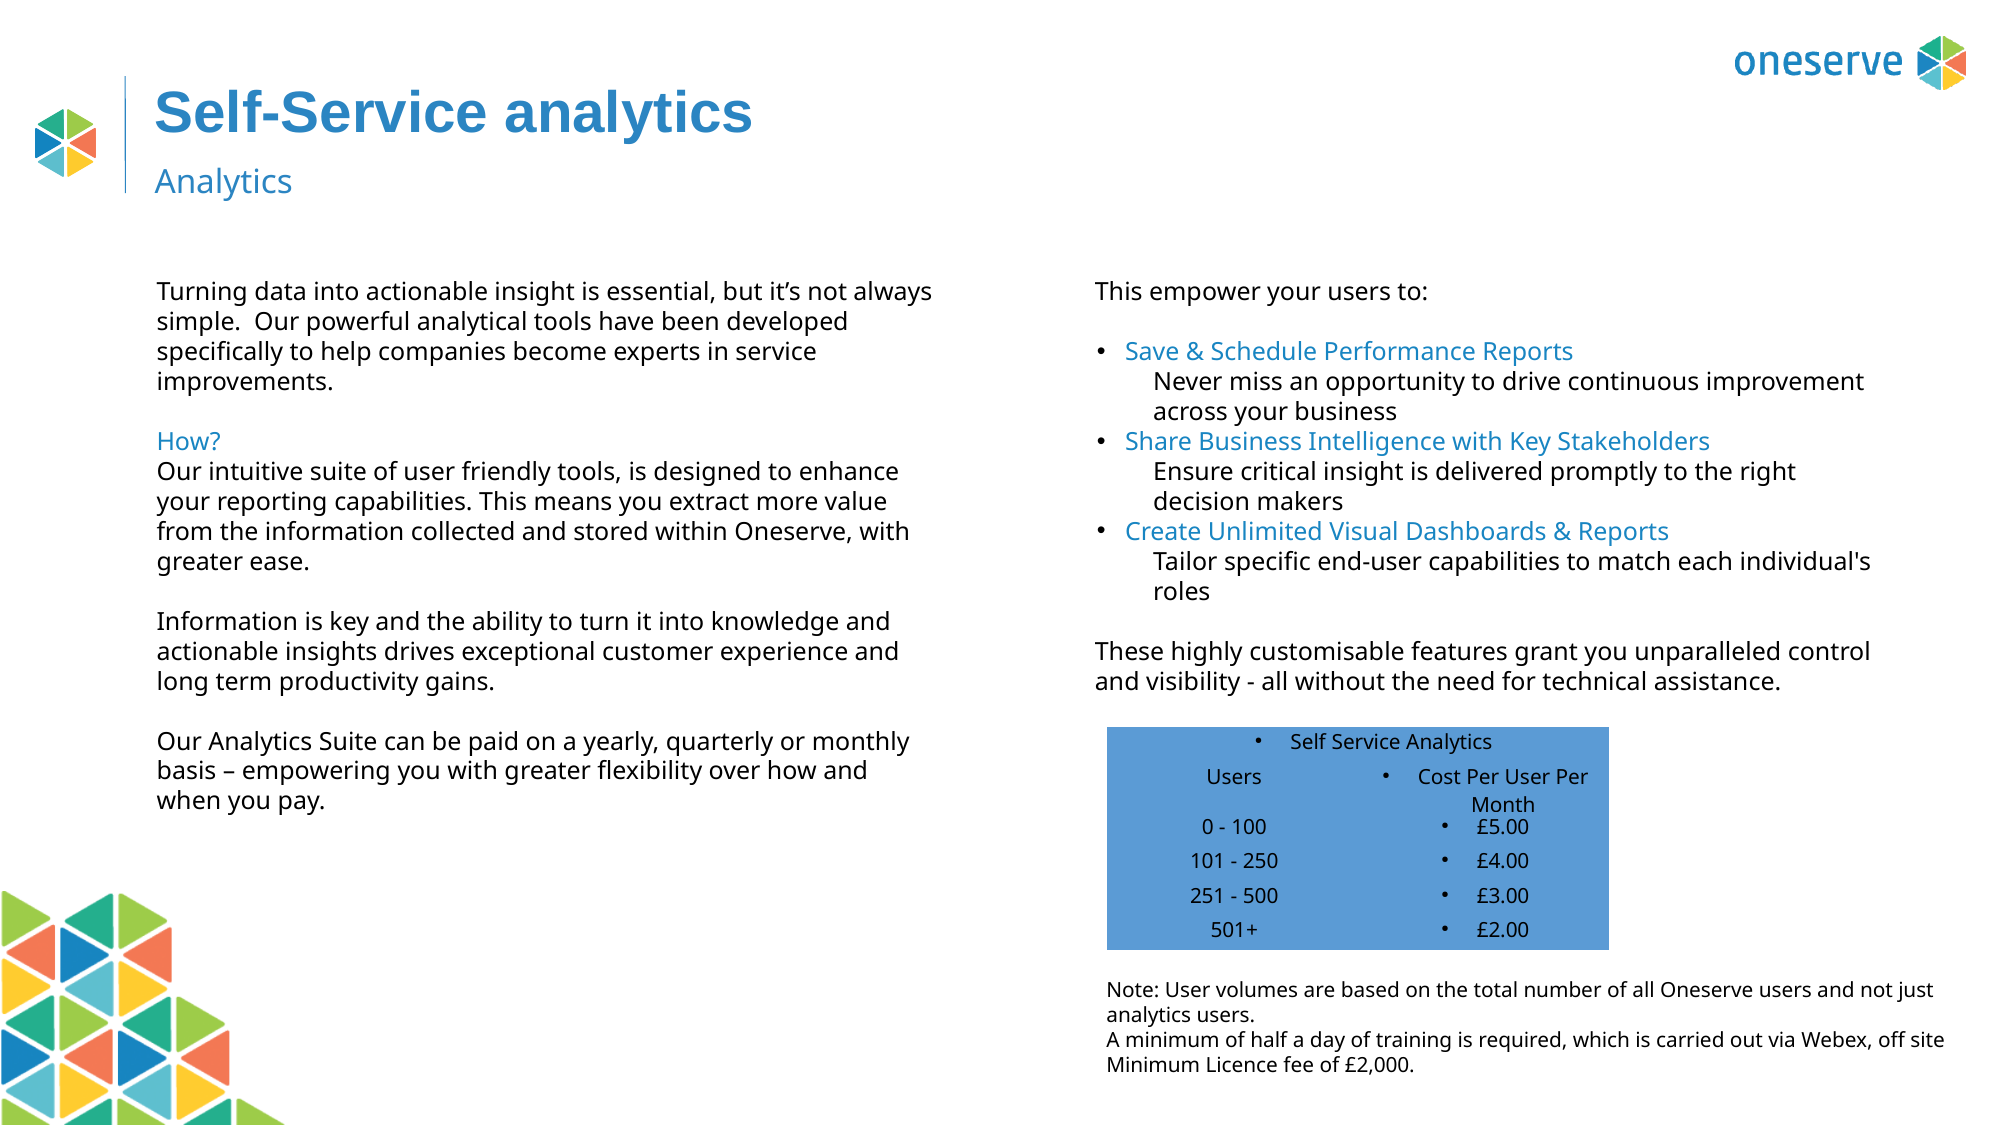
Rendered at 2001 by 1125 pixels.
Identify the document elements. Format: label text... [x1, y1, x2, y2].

table_cell 0 - 100 [1107, 812, 1362, 846]
table_header Self Service Analytics [1107, 727, 1609, 762]
picture [35, 109, 96, 177]
table_cell £2.00 [1362, 915, 1609, 950]
table_cell 501+ [1107, 915, 1362, 950]
table_cell Cost Per User Per Month [1362, 762, 1609, 812]
text_box Self-Service analytics [139, 67, 1066, 152]
table_cell £5.00 [1362, 812, 1609, 846]
table_cell 251 - 500 [1107, 881, 1362, 915]
table_cell £3.00 [1362, 881, 1609, 915]
table_cell 101 - 250 [1107, 846, 1362, 881]
text_box Note: User volumes are based on the total number of all Oneserve users and not just analytics users. A minimum of half a day of training is required, which is carried out via Webex, off site Minimum Licence fee of £2,000. [1091, 969, 1967, 1086]
table_cell Users [1107, 762, 1362, 812]
text_box Turning data into actionable insight is essential, but it’s not always simple. Our powerful analytical tools have been developed specifically to help companies become experts in service improvements. How? Our intuitive suite of user friendly tools, is designed to enhance your reporting capabilities. This means you extract more value from the information collected and stored within Oneserve, with greater ease. Information is key and the ability to turn it into knowledge and actionable insights drives exceptional customer experience and long term productivity gains. Our Analytics Suite can be paid on a yearly, quarterly or monthly basis – empowering you with greater flexibility over how and when you pay. [139, 268, 984, 829]
text_box Analytics [139, 152, 1150, 209]
table_cell £4.00 [1362, 846, 1609, 881]
text_box This empower your users to: Save & Schedule Performance Reports Never miss an opportunity to drive continuous improvement across your business Share Business Intelligence with Key Stakeholders Ensure critical insight is delivered promptly to the right decision makers Create Unlimited Visual Dashboards & Reports Tailor specific end-user capabilities to match each individual's roles These highly customisable features grant you unparalleled control and visibility - all without the need for technical assistance. [1077, 268, 1922, 708]
